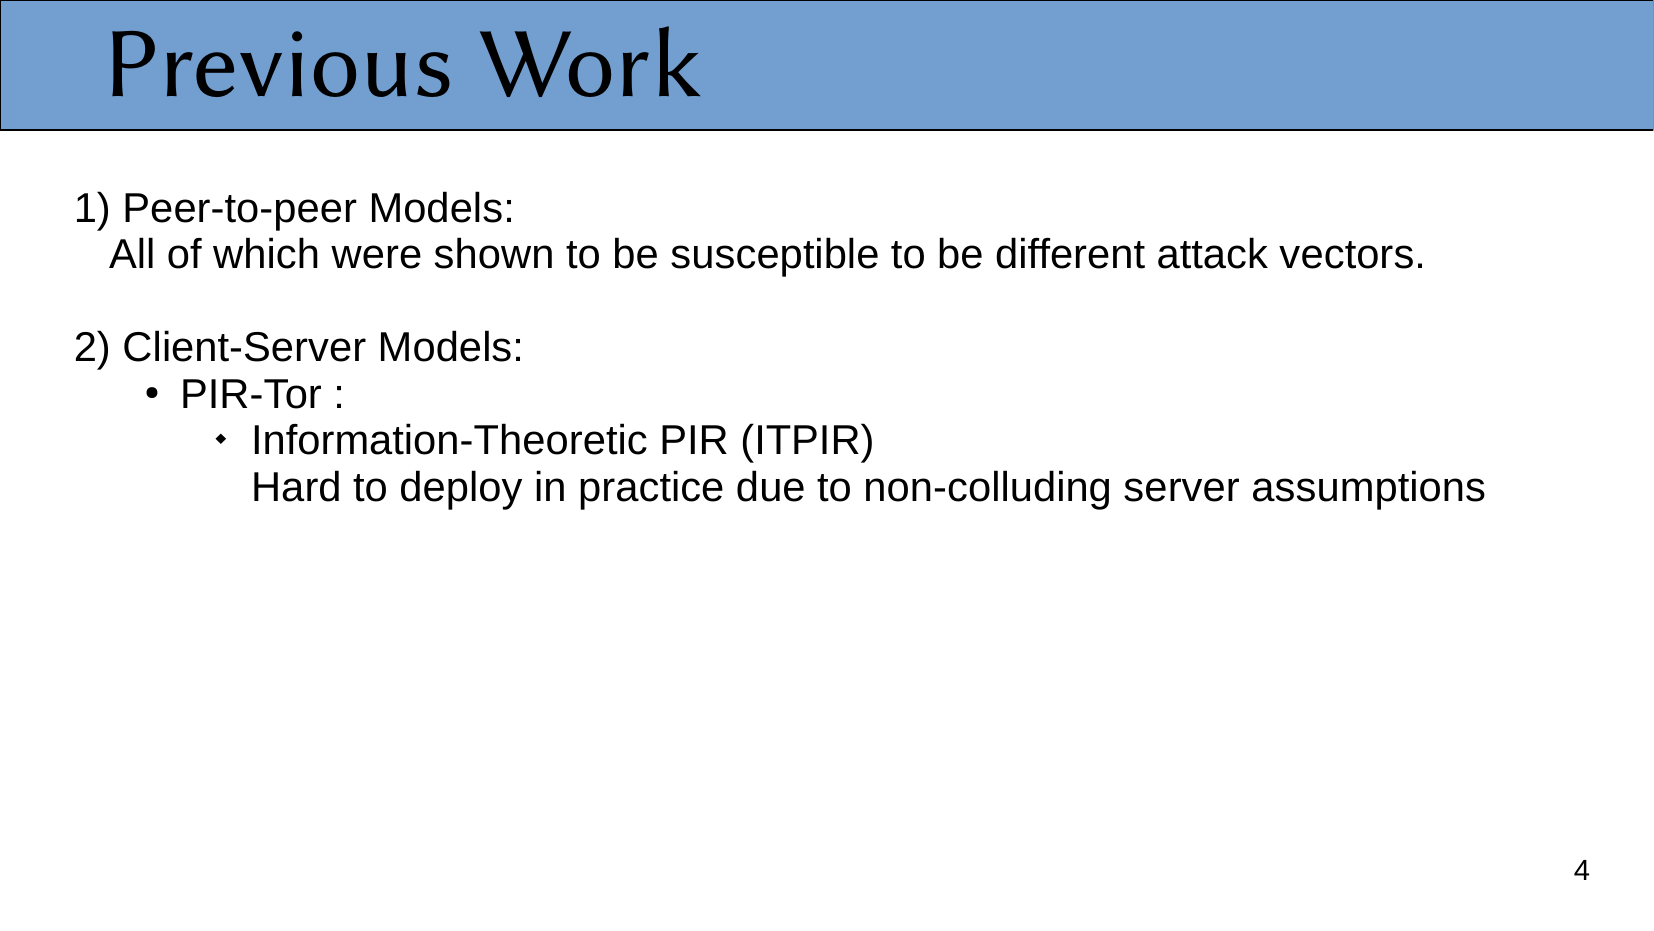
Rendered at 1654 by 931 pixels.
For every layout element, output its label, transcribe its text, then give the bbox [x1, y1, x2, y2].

text_box [0, 0, 88, 130]
text_box Peer-to-peer Models: All of which were shown to be susceptible to be different attack vectors. Client-Server Models: PIR-Tor : Information-Theoretic PIR (ITPIR) Hard to deploy in practice due to non-colluding server assumptions [59, 177, 1595, 792]
text_box 4 [1559, 846, 1607, 895]
text_box [1317, 0, 1654, 130]
text_box Previous Work [88, 0, 1317, 131]
